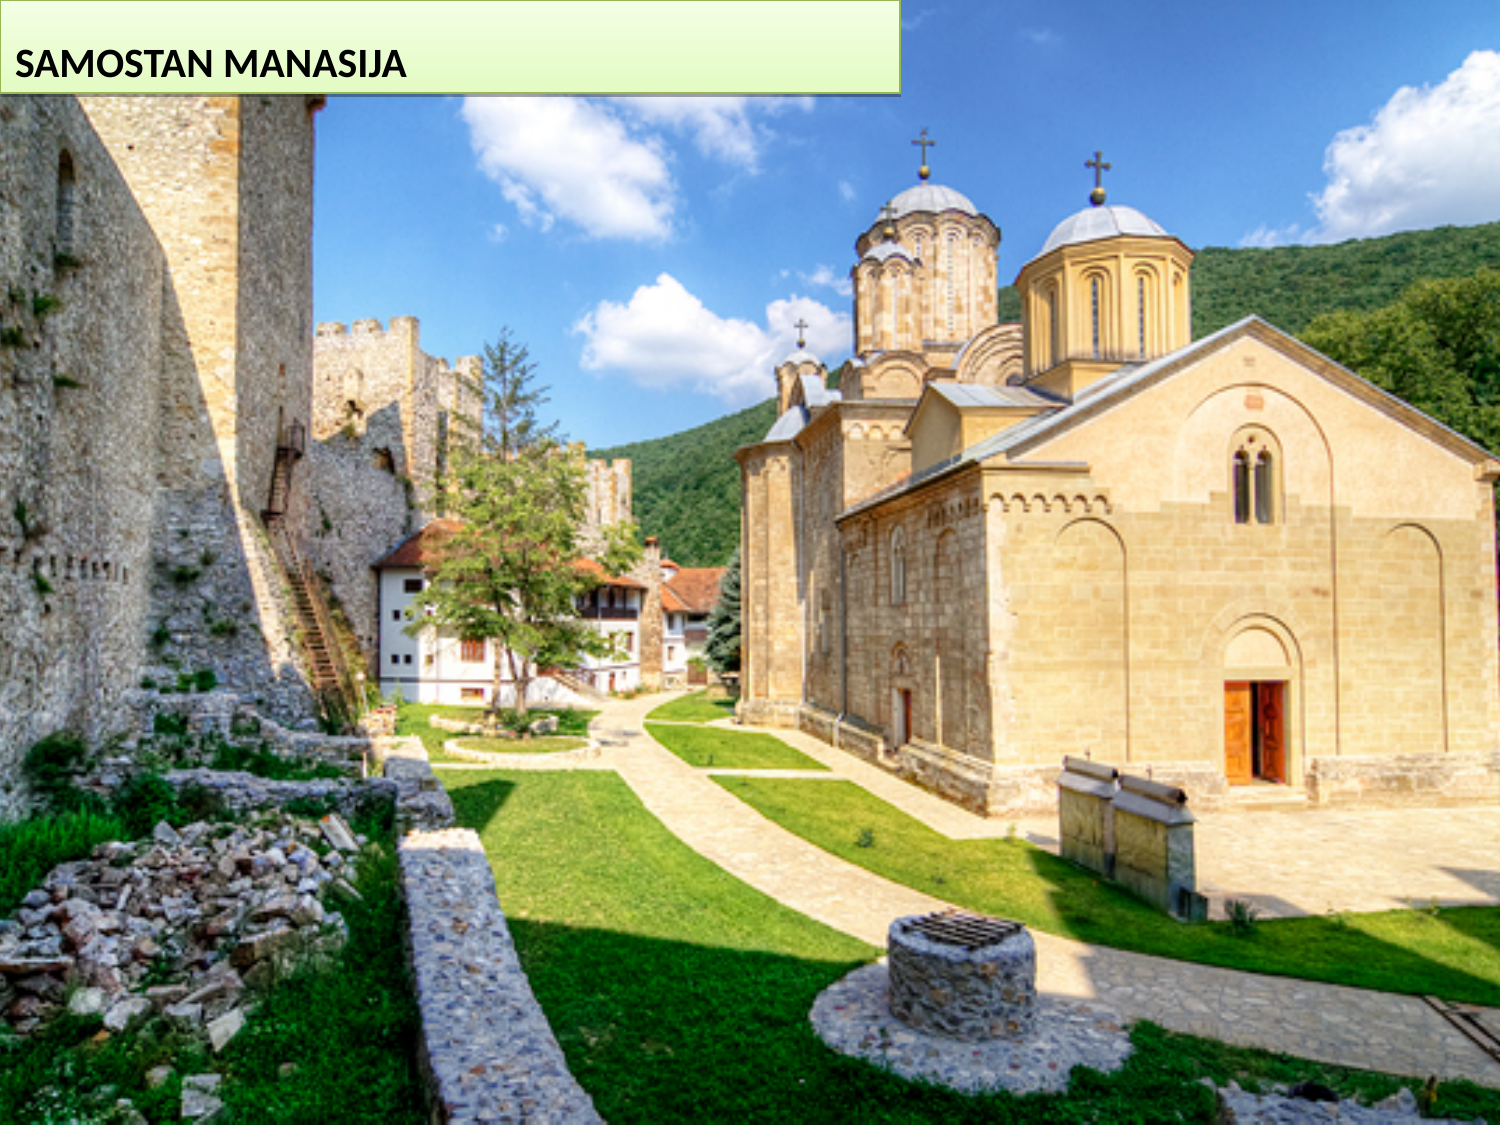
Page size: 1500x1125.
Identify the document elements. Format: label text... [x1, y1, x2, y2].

picture [0, 0, 1500, 1125]
title SAMOSTAN MANASIJA [0, 0, 900, 93]
